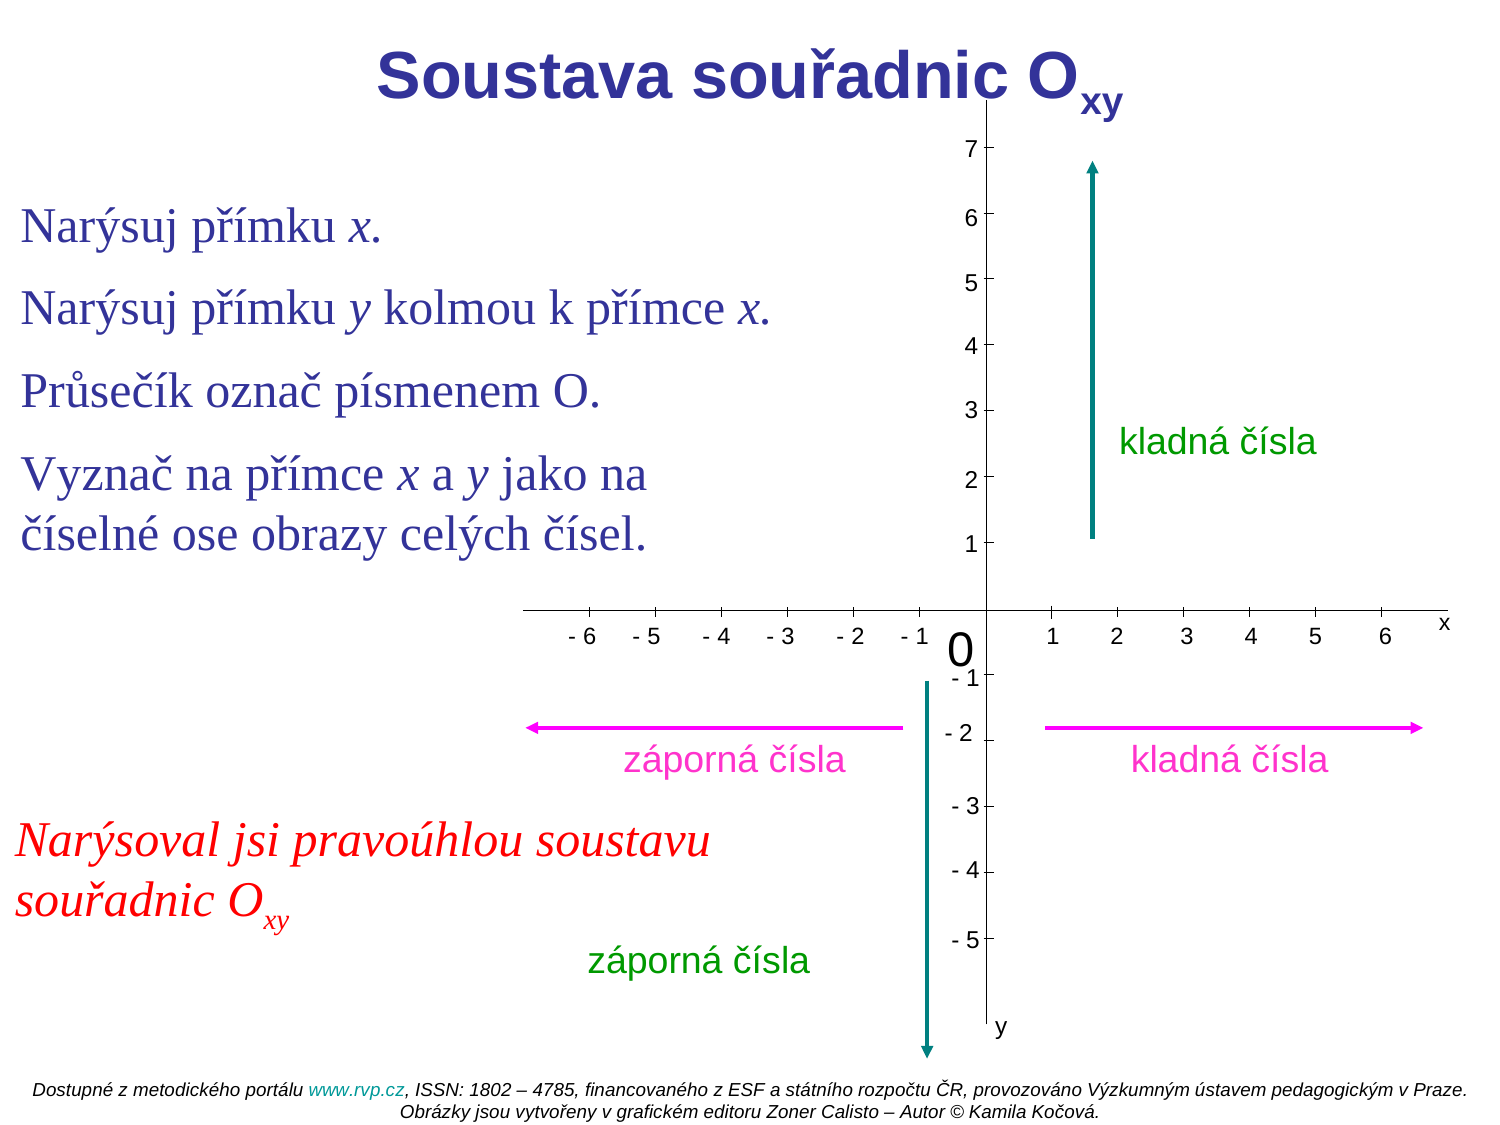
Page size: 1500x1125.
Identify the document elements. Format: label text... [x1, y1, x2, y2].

text_box kladná čísla [1104, 409, 1353, 470]
text_box Průsečík označ písmenem O. [5, 349, 786, 426]
text_box Soustava souřadnic Oxy [75, 0, 1426, 172]
text_box Narýsuj přímku x. [5, 184, 632, 261]
text_box Narýsoval jsi pravoúhlou soustavu souřadnic Oxy [0, 798, 780, 943]
text_box záporná čísla [608, 727, 880, 789]
text_box kladná čísla [1116, 727, 1365, 789]
text_box Vyznač na přímce x a y jako na číselné ose obrazy celých čísel. [5, 432, 786, 568]
picture [513, 90, 1468, 1057]
text_box záporná čísla [572, 928, 904, 990]
text_box Dostupné z metodického portálu www.rvp.cz, ISSN: 1802 – 4785, financovaného z ESF a státního rozpočtu ČR, provozováno Výzkumným ústavem pedagogickým v Praze. Obrázky jsou vytvořeny v grafickém editoru Zoner Calisto – Autor © Kamila Kočová. [0, 1070, 1500, 1125]
text_box Narýsuj přímku y kolmou k přímce x. [5, 267, 833, 343]
